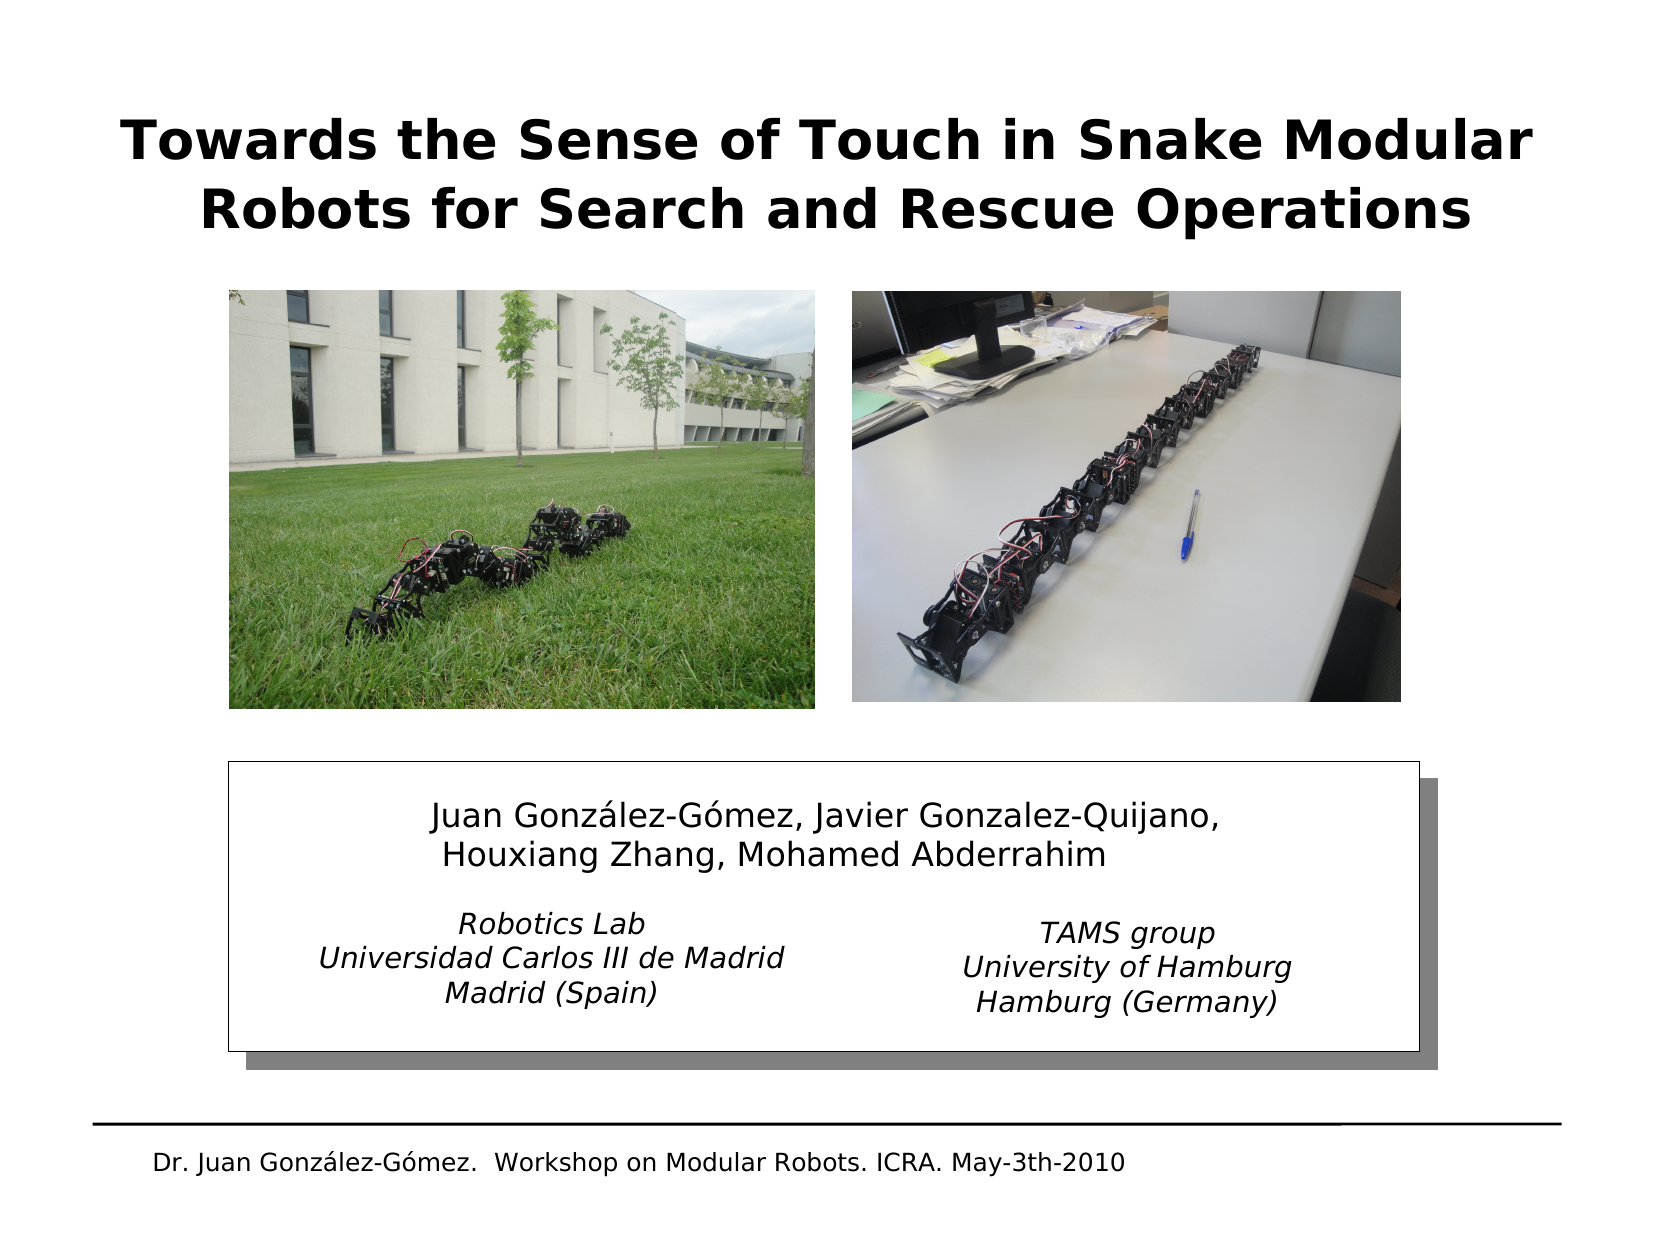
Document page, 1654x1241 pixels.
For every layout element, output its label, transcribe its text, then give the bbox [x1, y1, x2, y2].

text_box TAMS group University of Hamburg Hamburg (Germany) [947, 908, 1354, 1027]
picture [229, 290, 815, 709]
text_box [228, 761, 1420, 1052]
text_box Dr. Juan González-Gómez. Workshop on Modular Robots. ICRA. May-3th-2010 [137, 1141, 1143, 1186]
text_box Robotics Lab Universidad Carlos III de Madrid Madrid (Spain) [304, 900, 863, 1026]
picture [852, 291, 1401, 702]
text_box Towards the Sense of Touch in Snake Modular Robots for Search and Rescue Operations [105, 101, 1569, 249]
text_box Juan González-Gómez, Javier Gonzalez-Quijano, Houxiang Zhang, Mohamed Abderrahim [416, 789, 1237, 882]
